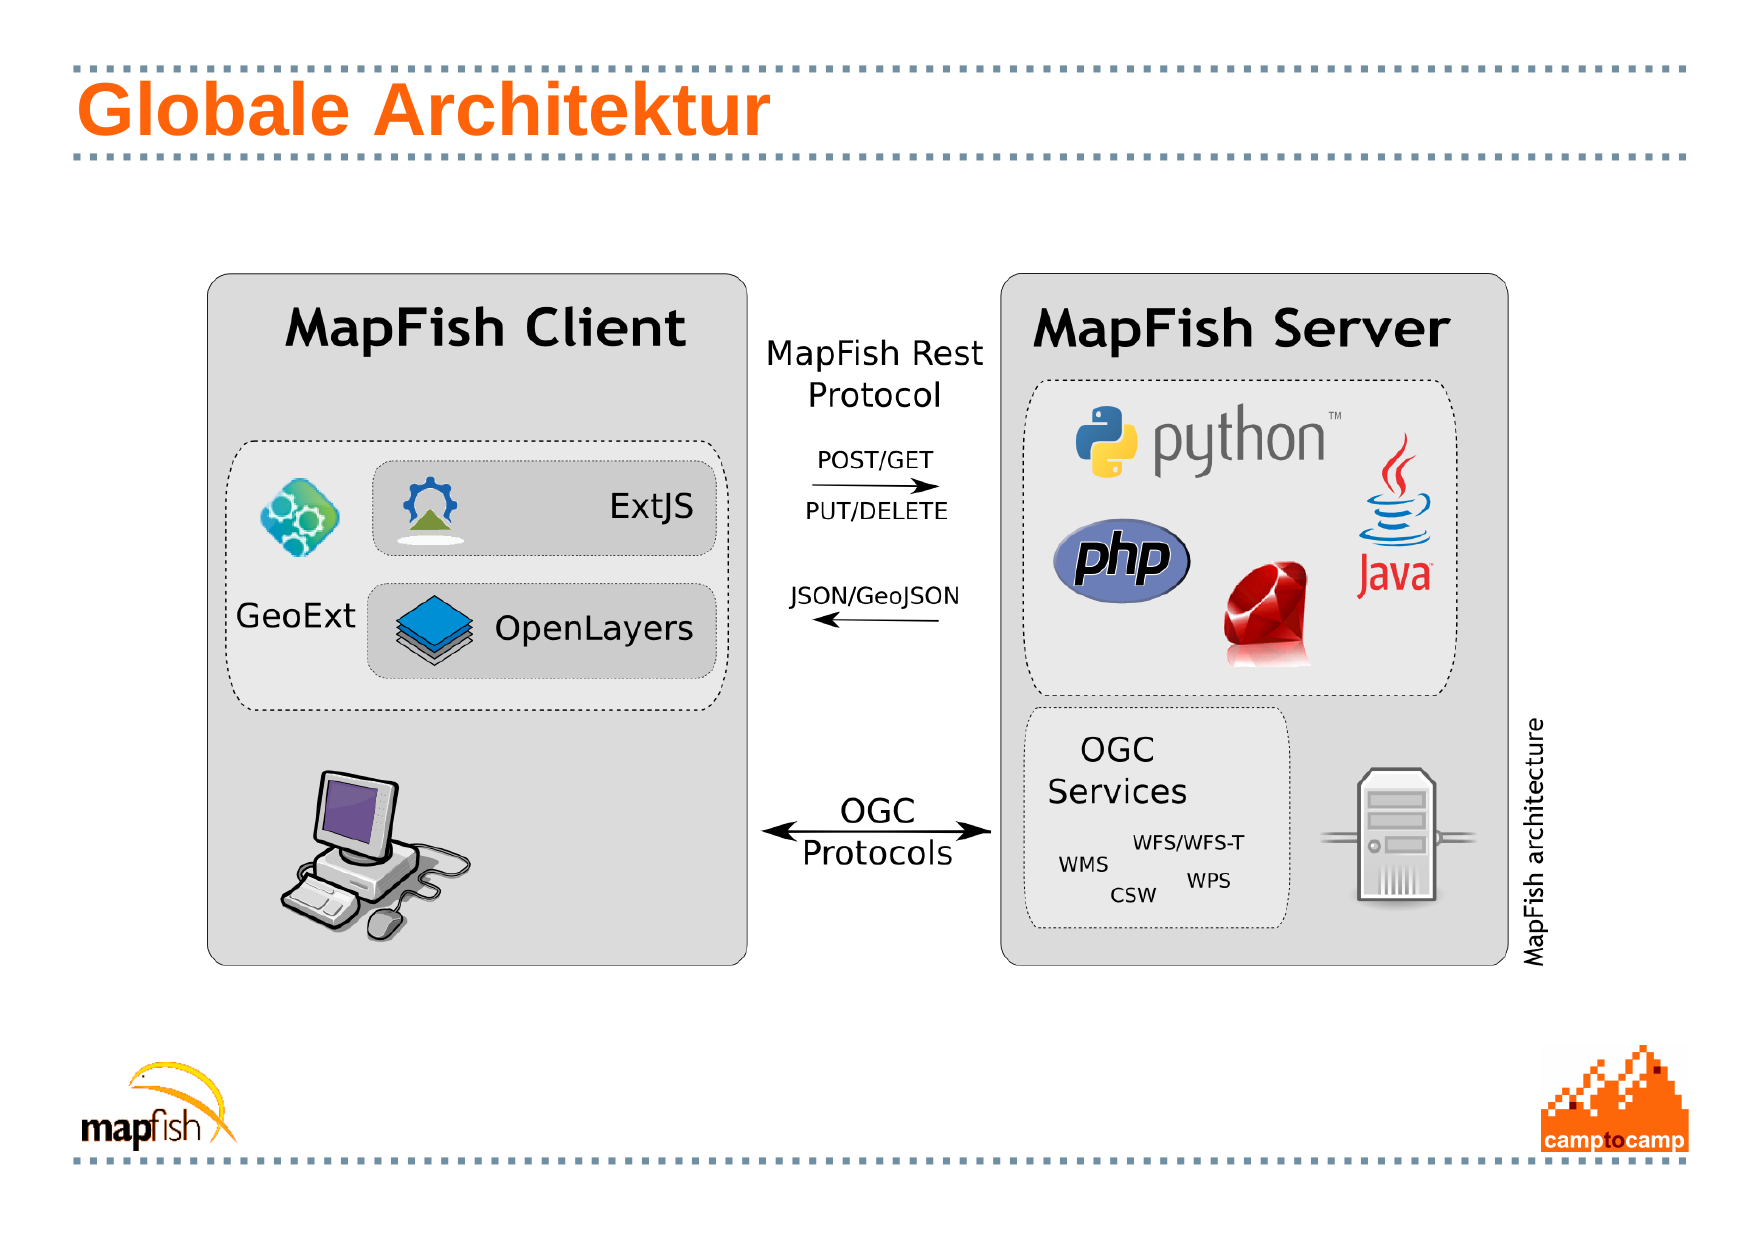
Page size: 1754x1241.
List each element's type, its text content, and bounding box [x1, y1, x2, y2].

picture [82, 1062, 237, 1151]
title Globale Architektur [76, 67, 1695, 152]
picture [1541, 1045, 1689, 1152]
picture [207, 273, 1548, 966]
